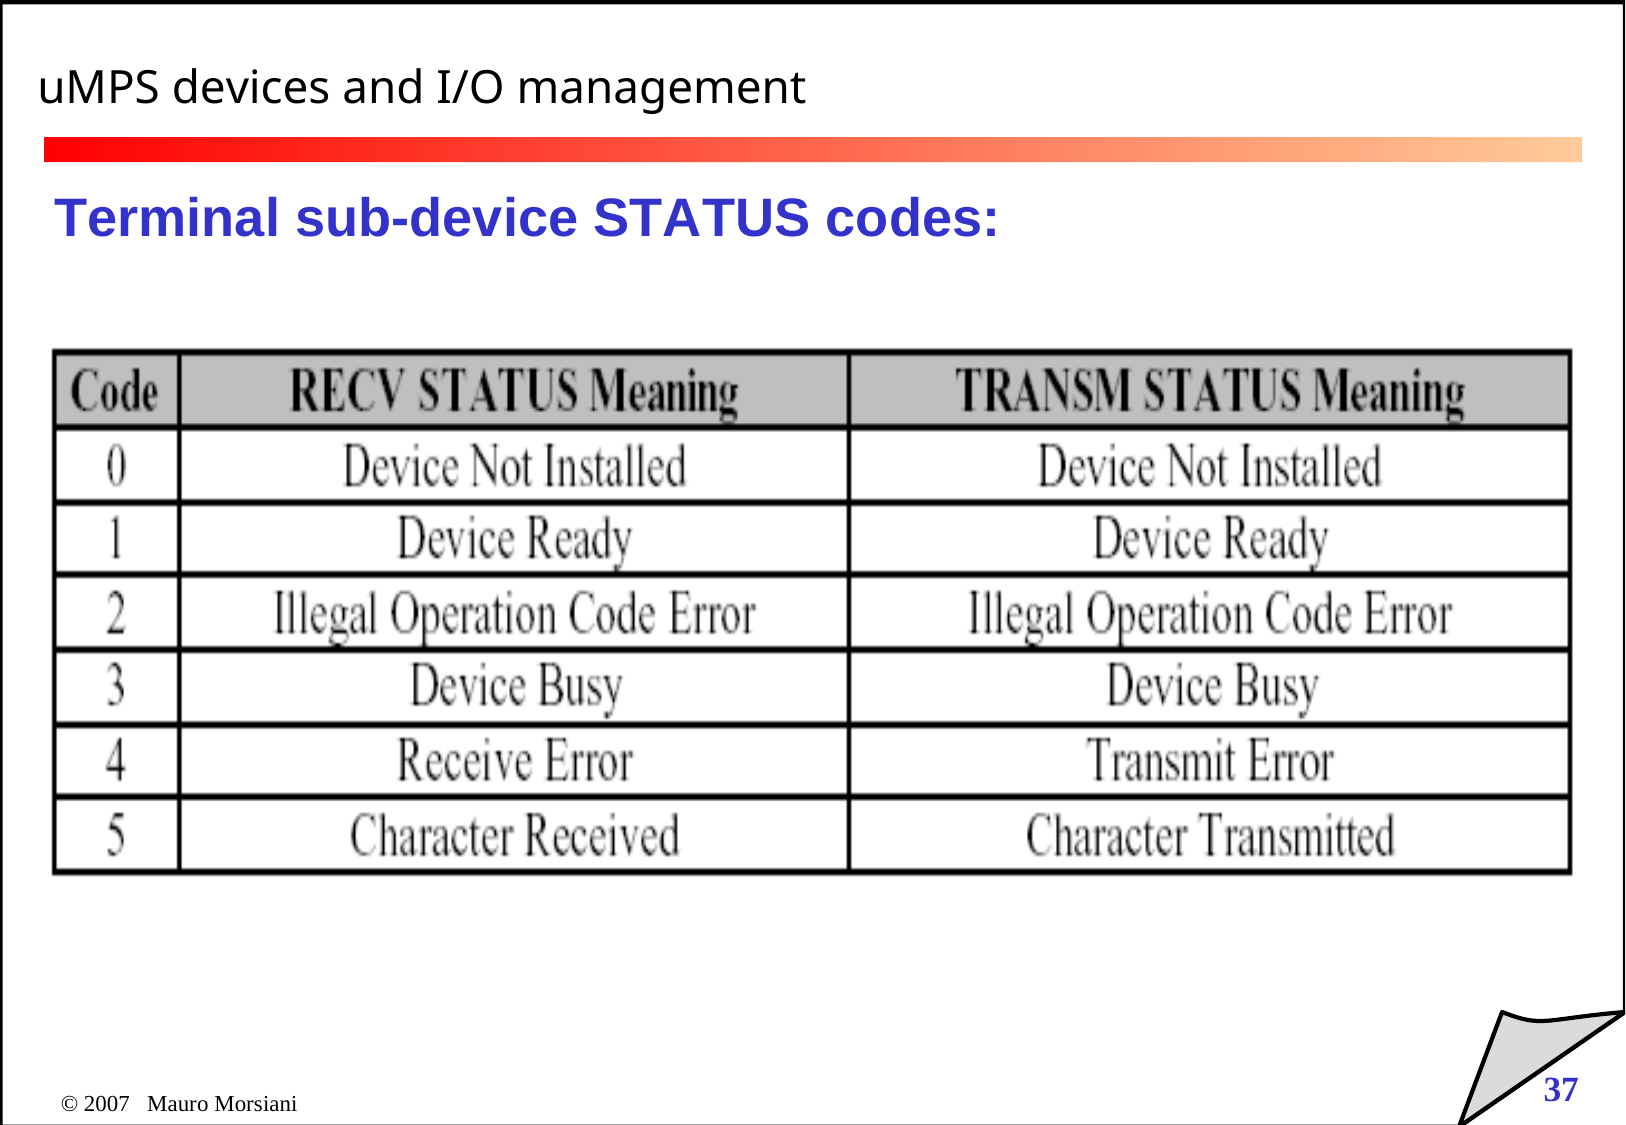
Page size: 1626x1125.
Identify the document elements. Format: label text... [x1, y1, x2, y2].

title uMPS devices and I/O management [37, 44, 1587, 130]
picture [46, 337, 1584, 896]
list Terminal sub-device STATUS codes: [54, 187, 1557, 595]
